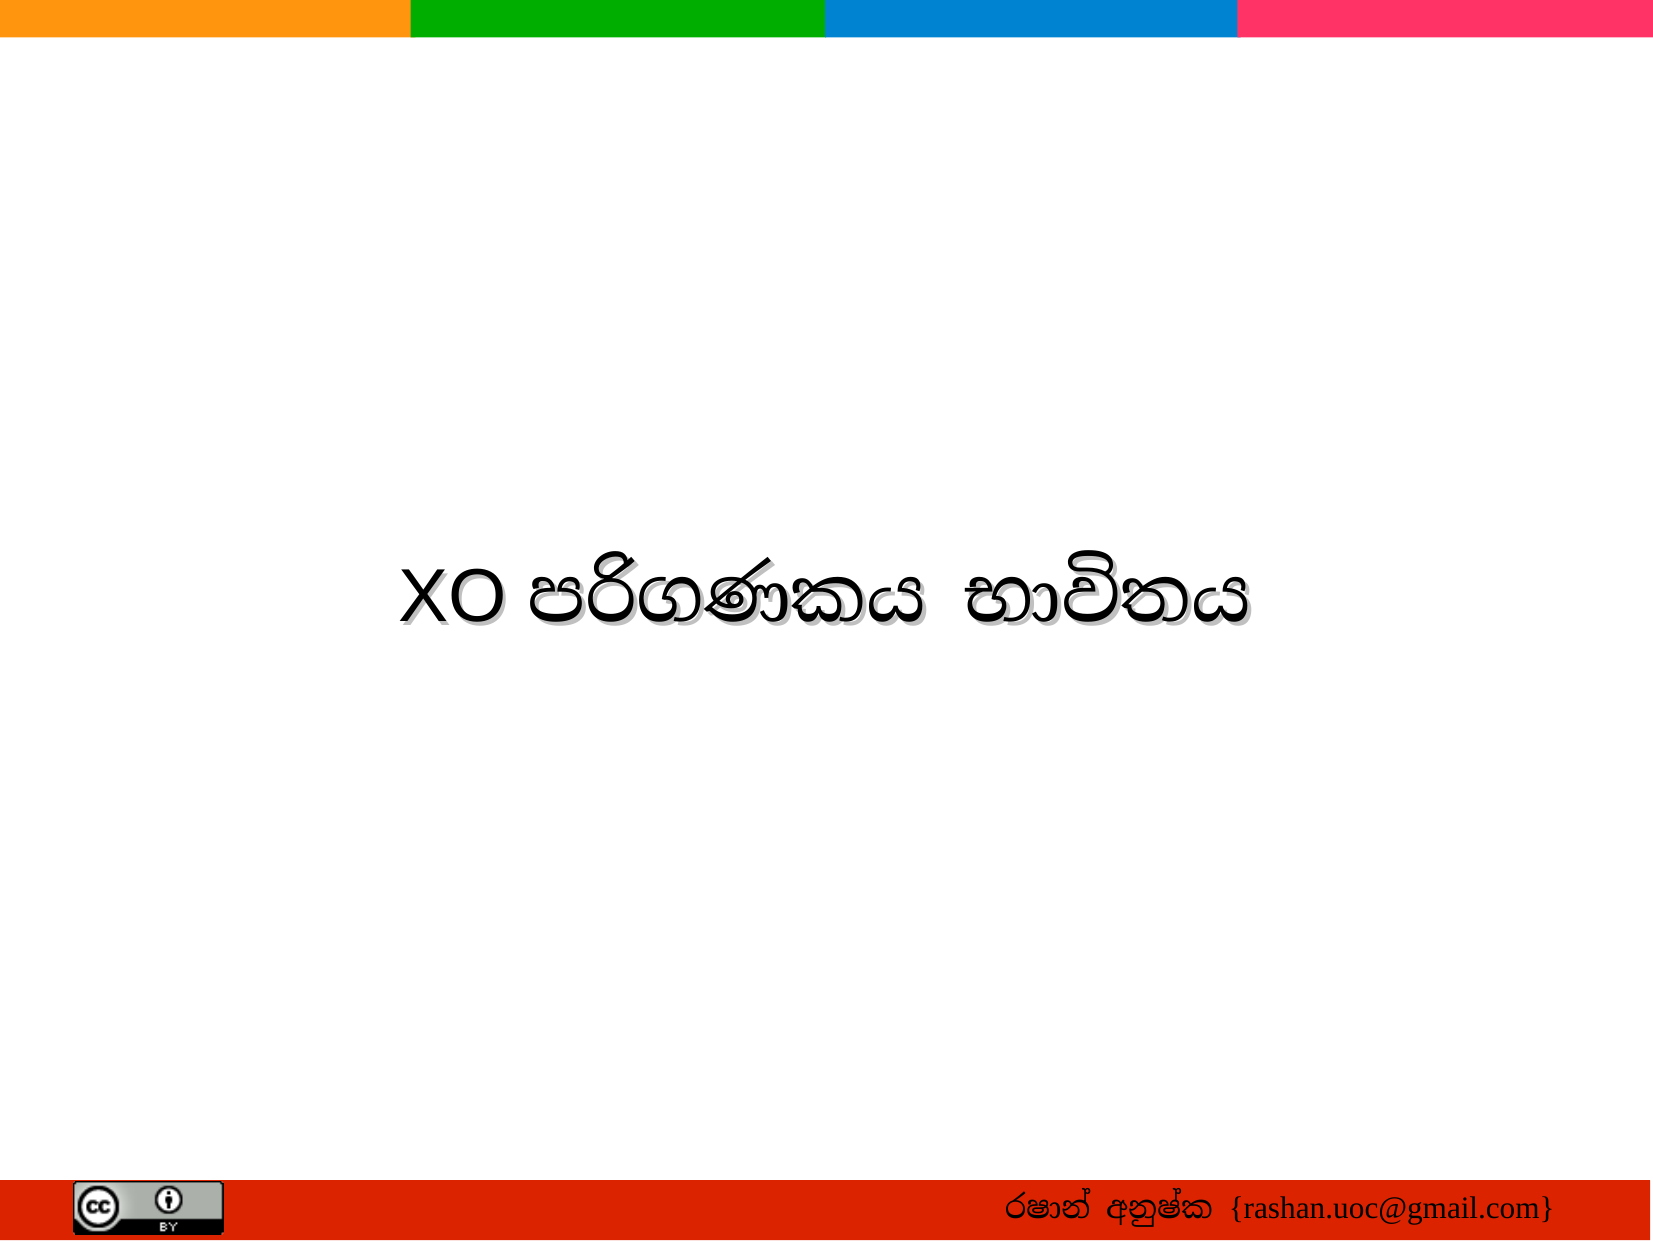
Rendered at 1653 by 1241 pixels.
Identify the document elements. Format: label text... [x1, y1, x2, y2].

picture [73, 1181, 224, 1235]
title XO පරිගණකය භාවිතය [37, 61, 1613, 1127]
